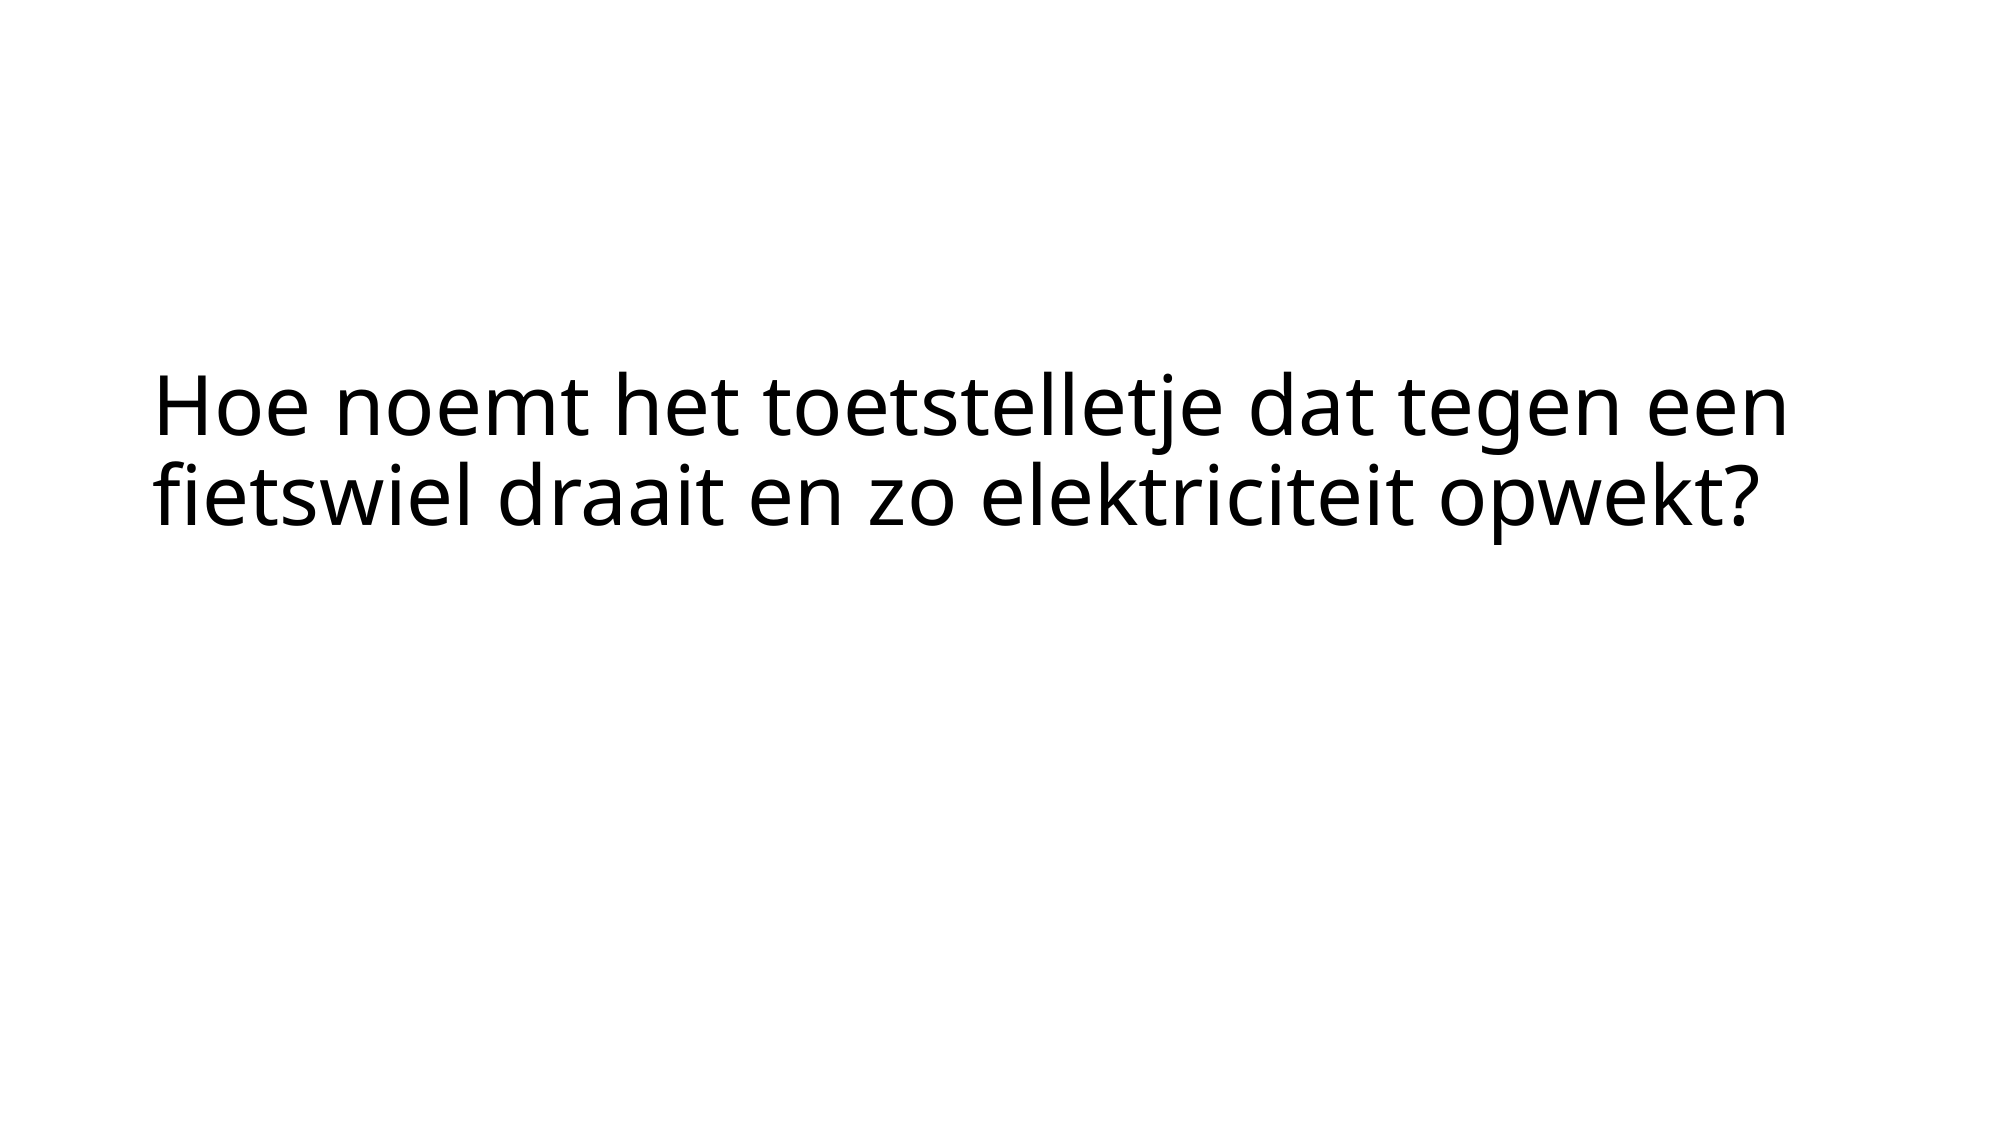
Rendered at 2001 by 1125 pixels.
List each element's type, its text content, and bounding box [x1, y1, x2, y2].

title Hoe noemt het toetstelletje dat tegen een fietswiel draait en zo elektriciteit opwekt? [137, 345, 1863, 563]
